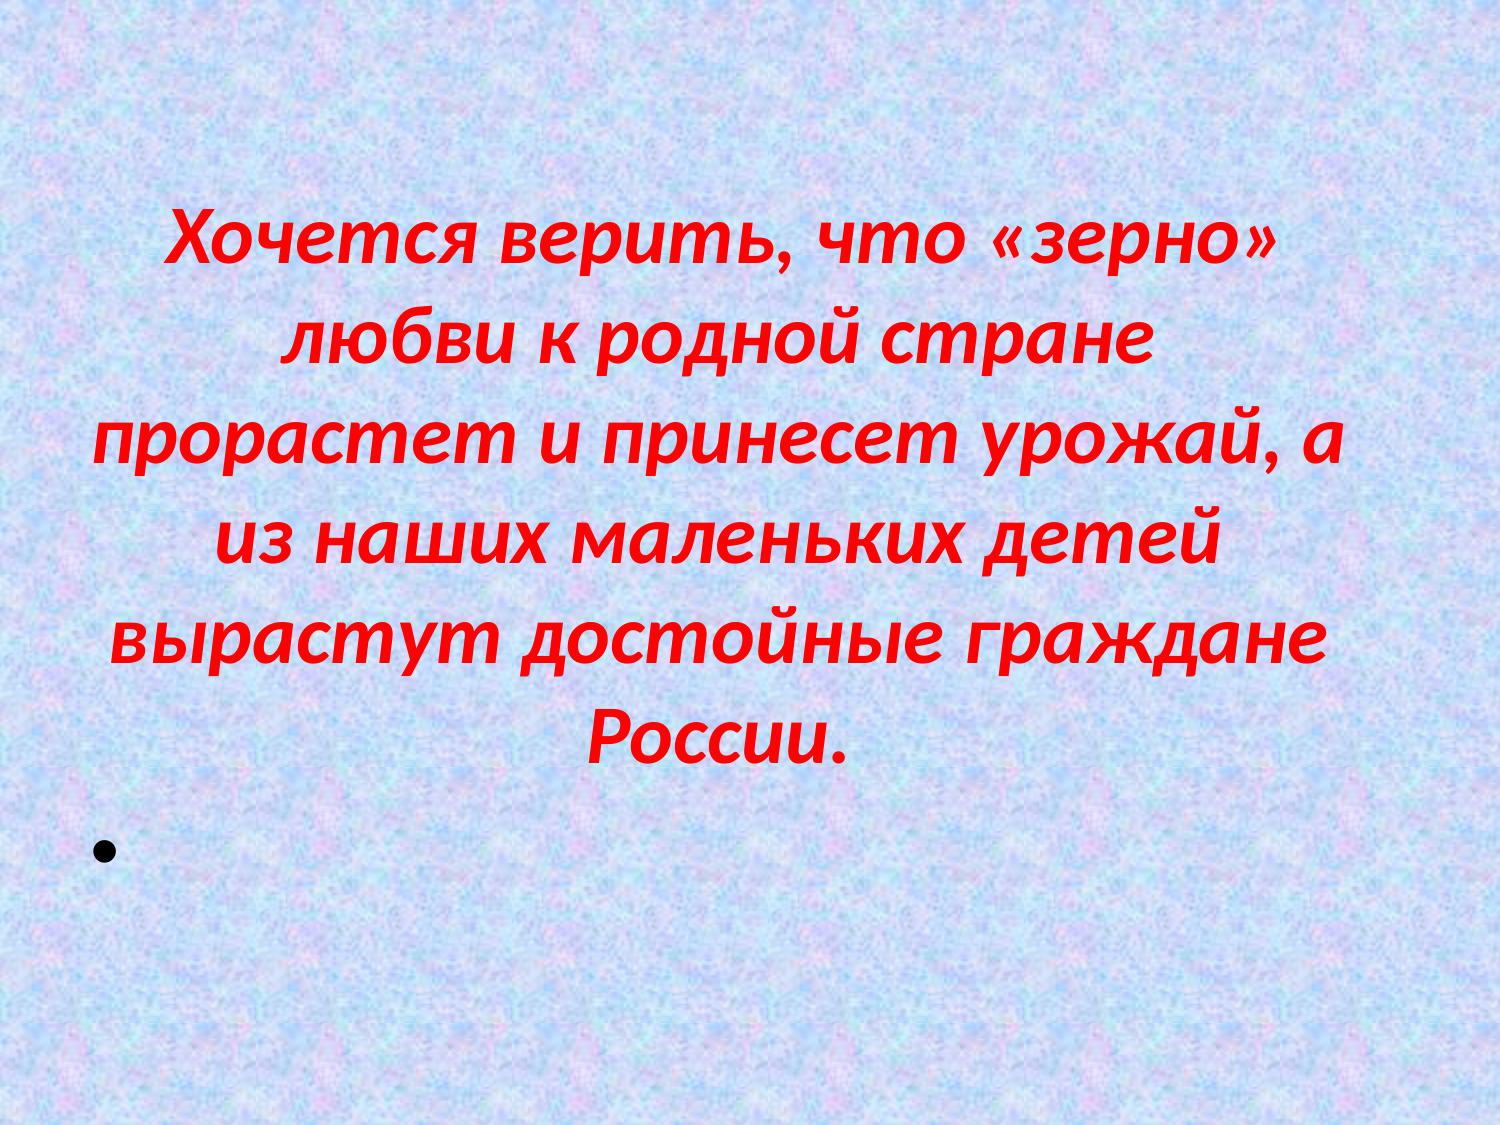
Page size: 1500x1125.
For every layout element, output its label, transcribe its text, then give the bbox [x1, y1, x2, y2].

list Хочется верить, что «зерно» любви к родной стране прорастет и принесет урожай, а из наших маленьких детей вырастут достойные граждане России. [75, 172, 1426, 1005]
